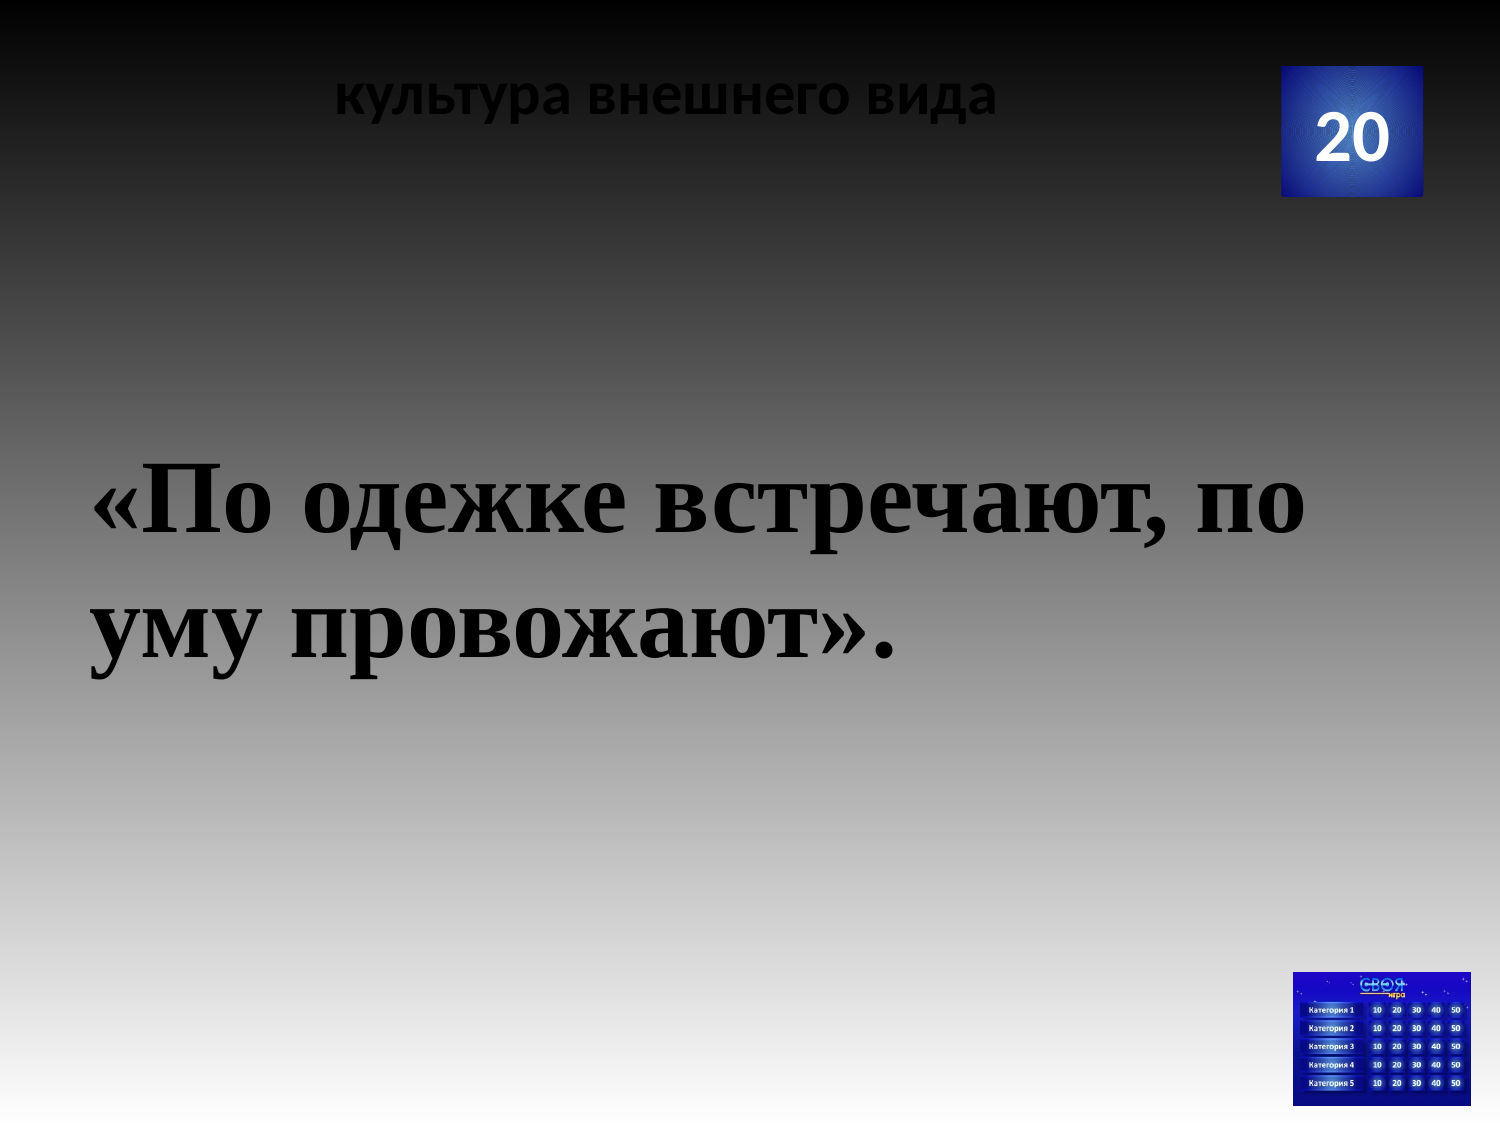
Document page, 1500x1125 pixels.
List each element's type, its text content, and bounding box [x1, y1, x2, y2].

text_box 20 [1281, 66, 1424, 197]
picture [1293, 972, 1471, 1106]
title культура внешнего вида [75, 45, 1258, 233]
list «По одежке встречают, по уму провожают». [75, 420, 1425, 1000]
